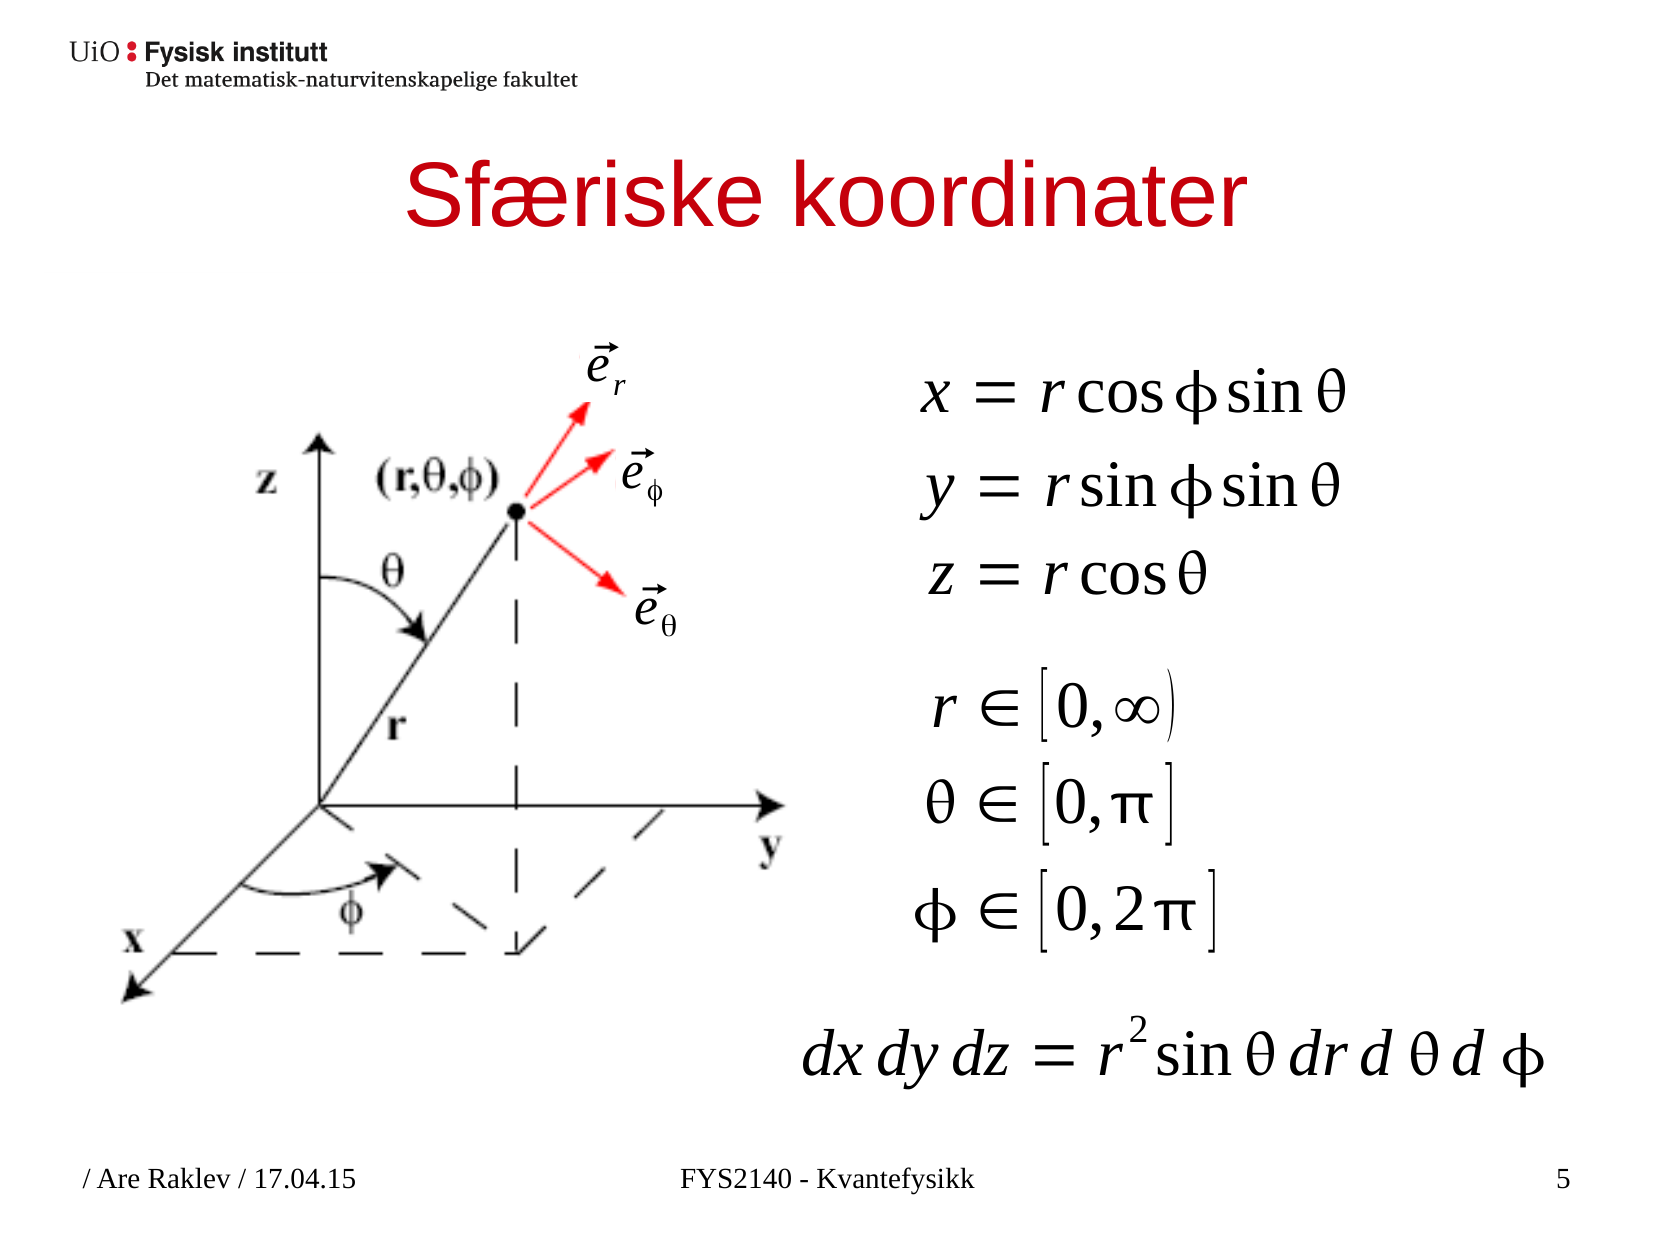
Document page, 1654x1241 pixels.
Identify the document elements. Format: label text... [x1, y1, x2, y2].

chart [911, 445, 1351, 528]
chart [580, 334, 635, 403]
chart [922, 664, 1183, 746]
chart [905, 865, 1223, 956]
chart [911, 351, 1357, 434]
chart [917, 534, 1218, 617]
picture [44, 271, 832, 1049]
chart [615, 441, 672, 508]
picture [68, 37, 581, 93]
chart [917, 759, 1181, 850]
chart [627, 576, 684, 638]
chart [793, 1007, 1552, 1097]
title Sfæriske koordinater [82, 90, 1571, 298]
